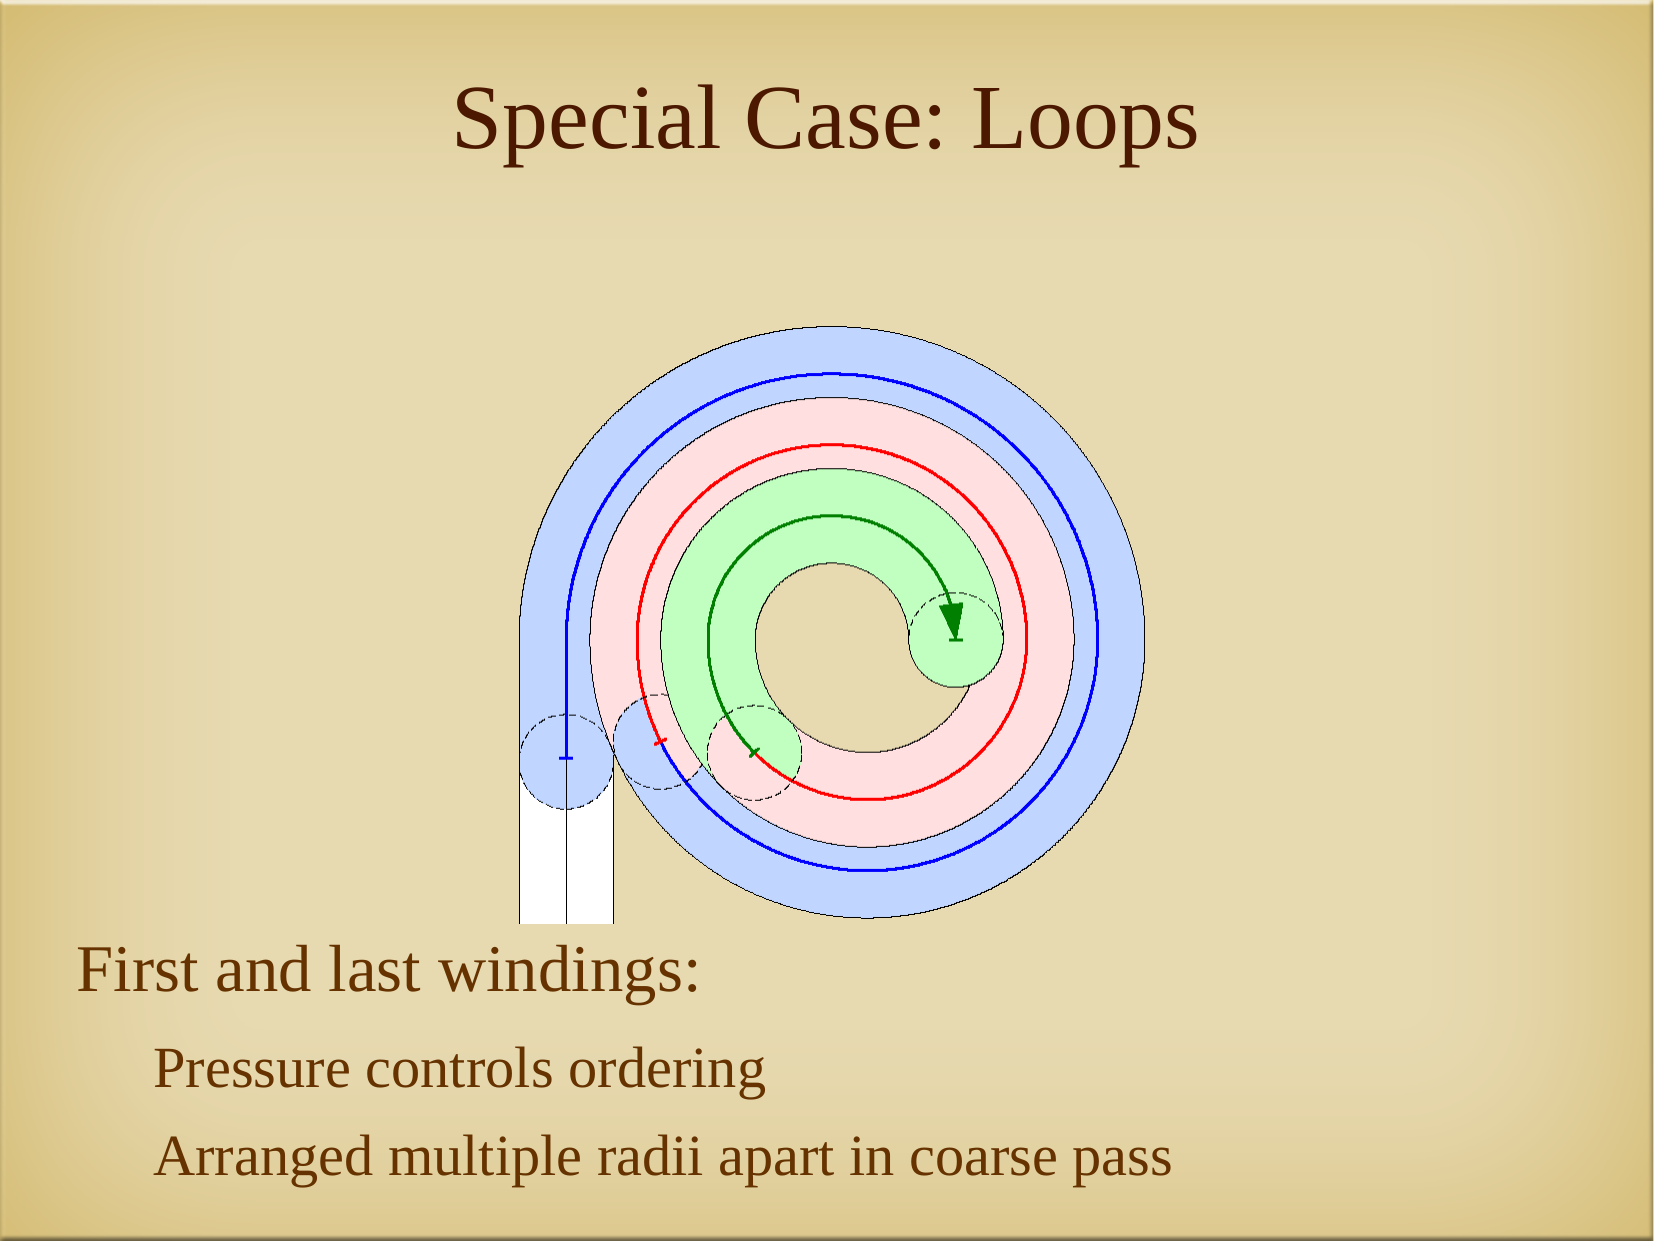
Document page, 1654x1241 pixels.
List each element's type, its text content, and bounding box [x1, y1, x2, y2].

list First and last windings: Pressure controls ordering Arranged multiple radii apart in coarse pass [59, 206, 1595, 1189]
picture [0, 0, 1654, 1241]
title Special Case: Loops [59, 58, 1595, 178]
